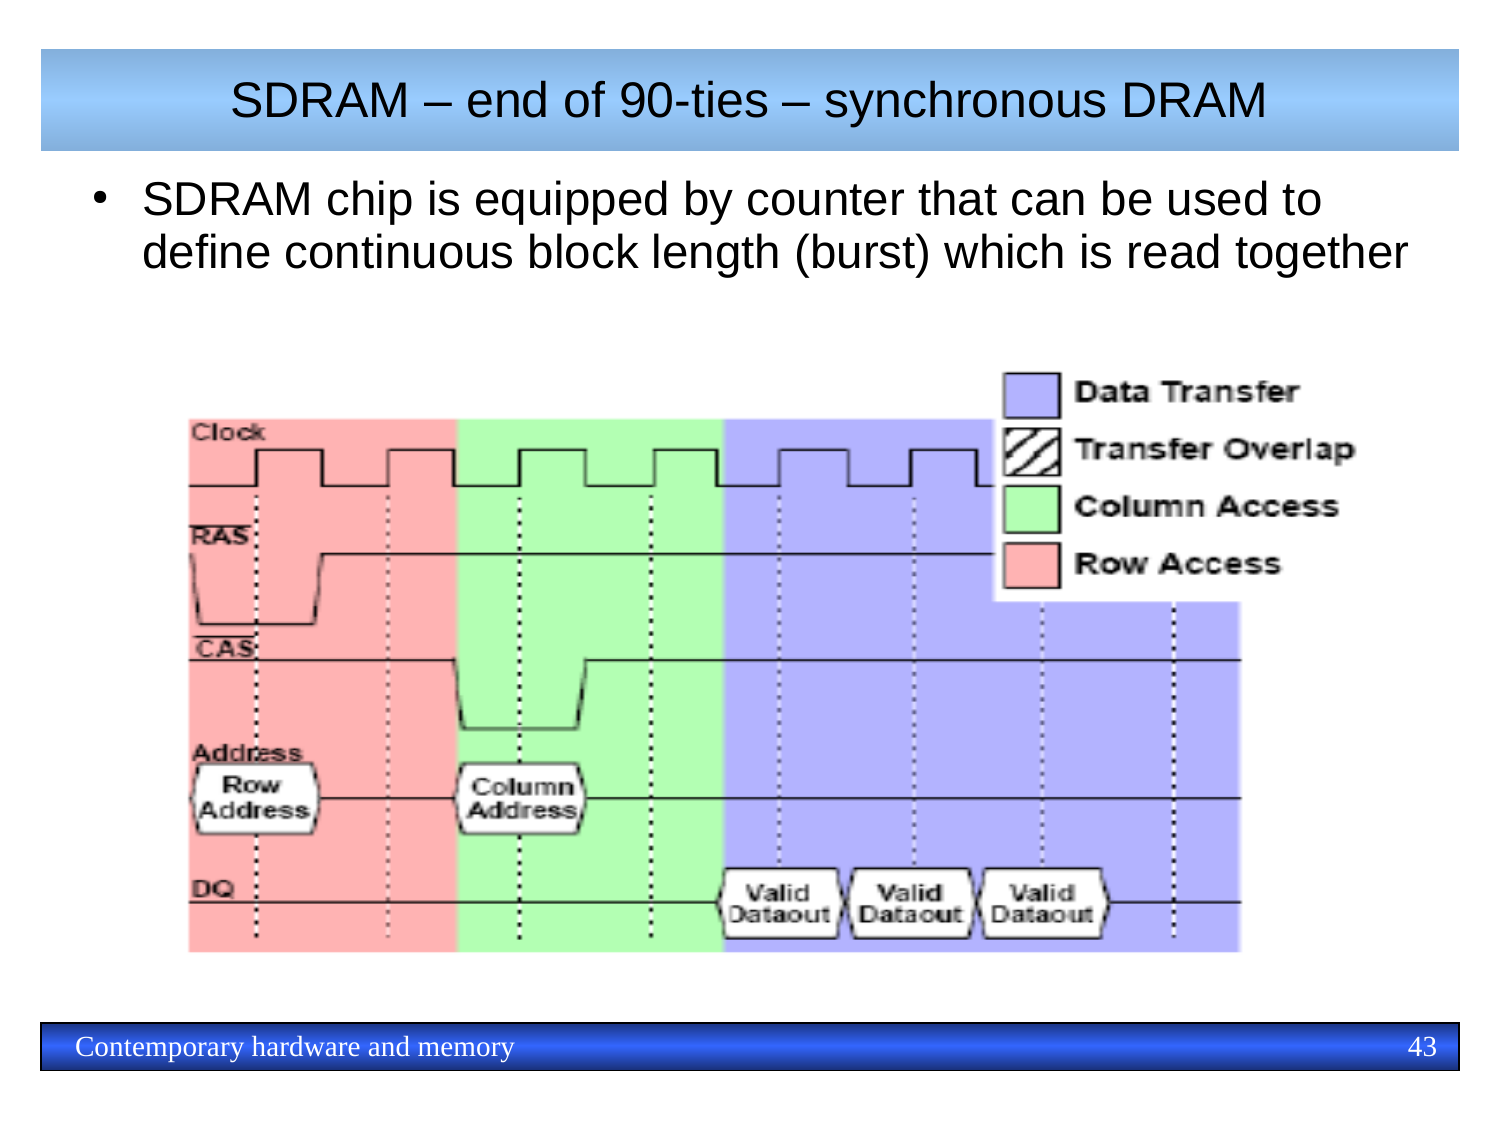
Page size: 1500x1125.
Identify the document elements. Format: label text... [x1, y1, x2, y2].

list SDRAM chip is equipped by counter that can be used to define continuous block length (burst) which is read together [75, 172, 1426, 325]
picture [159, 362, 1388, 965]
title SDRAM – end of 90-ties – synchronous DRAM [41, 49, 1459, 151]
